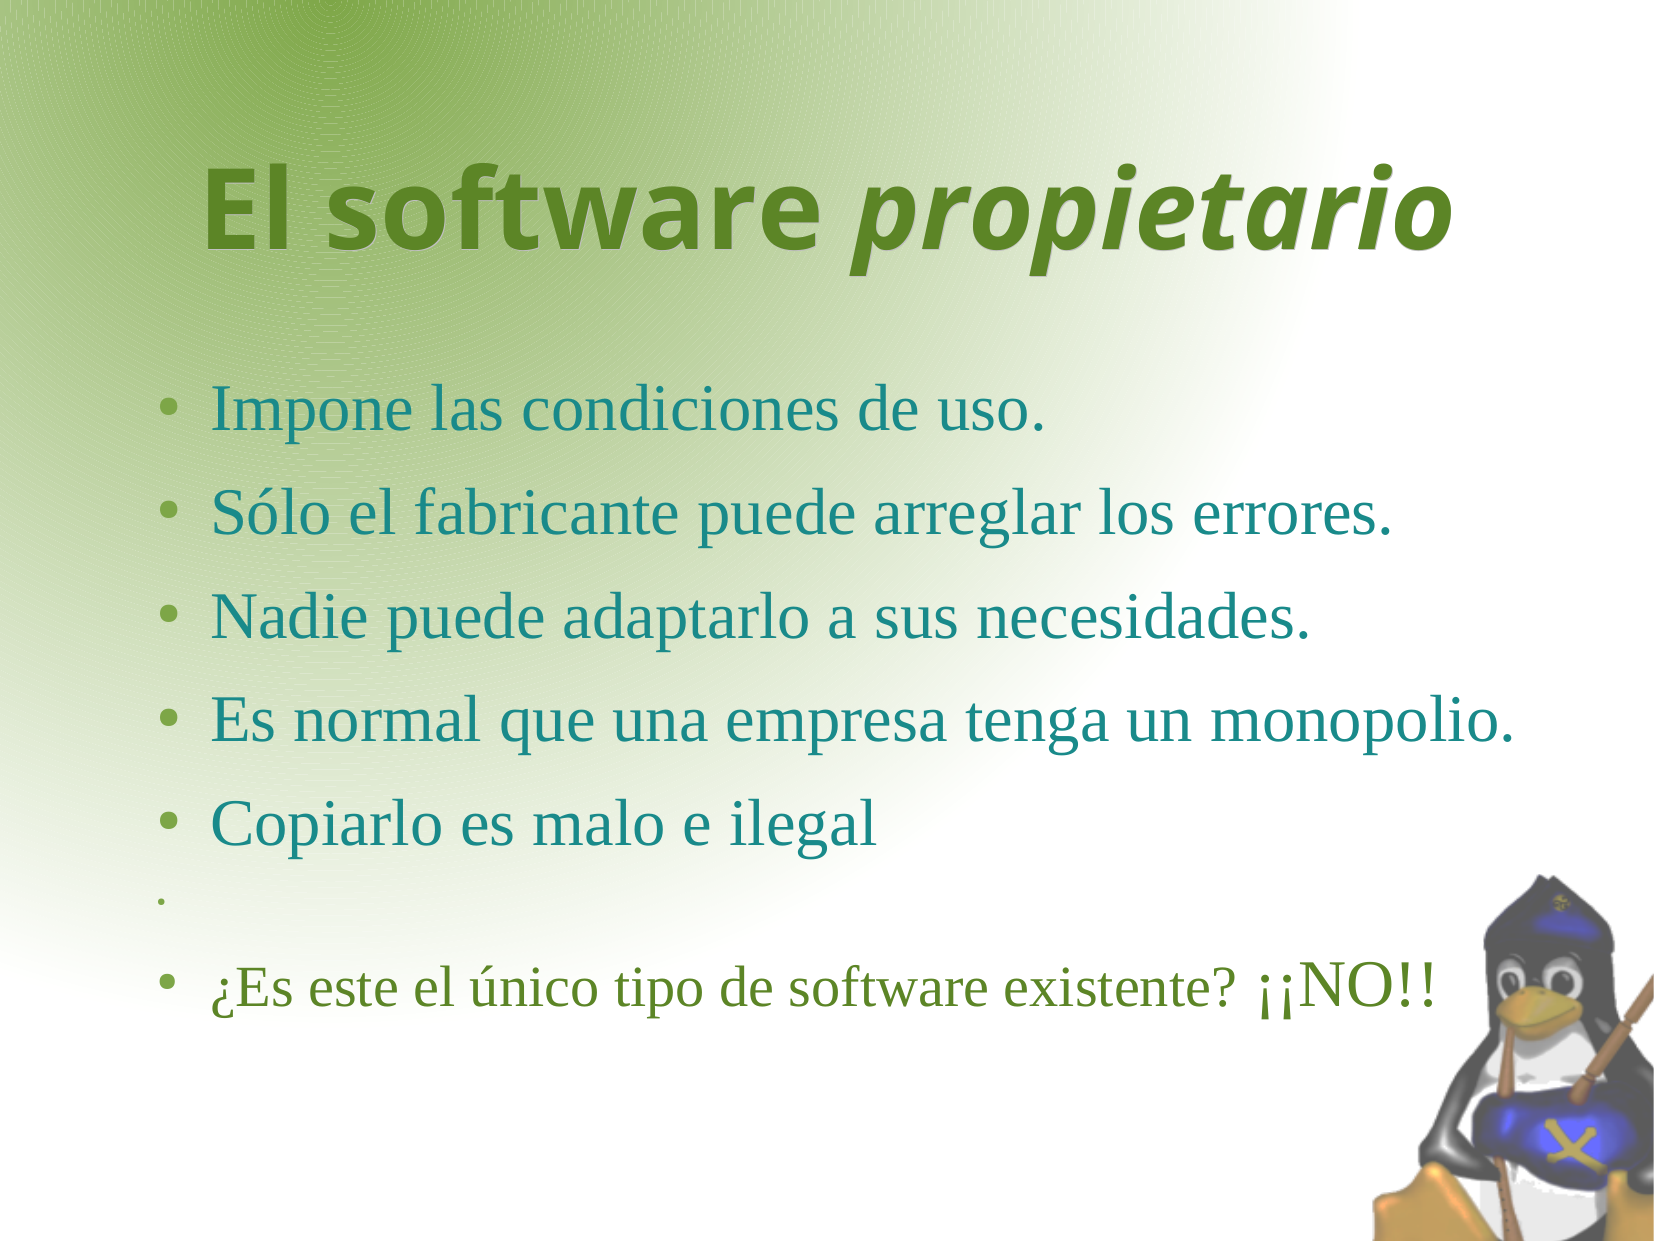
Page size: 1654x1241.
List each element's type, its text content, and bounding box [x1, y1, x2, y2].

picture [1364, 874, 1654, 1241]
title El software propietario [121, 102, 1534, 311]
list Impone las condiciones de uso. Sólo el fabricante puede arreglar los errores. Nadie puede adaptarlo a sus necesidades. Es normal que una empresa tenga un monopolio. Copiarlo es malo e ilegal ¿Es este el único tipo de software existente? ¡¡NO!! [121, 371, 1534, 1127]
